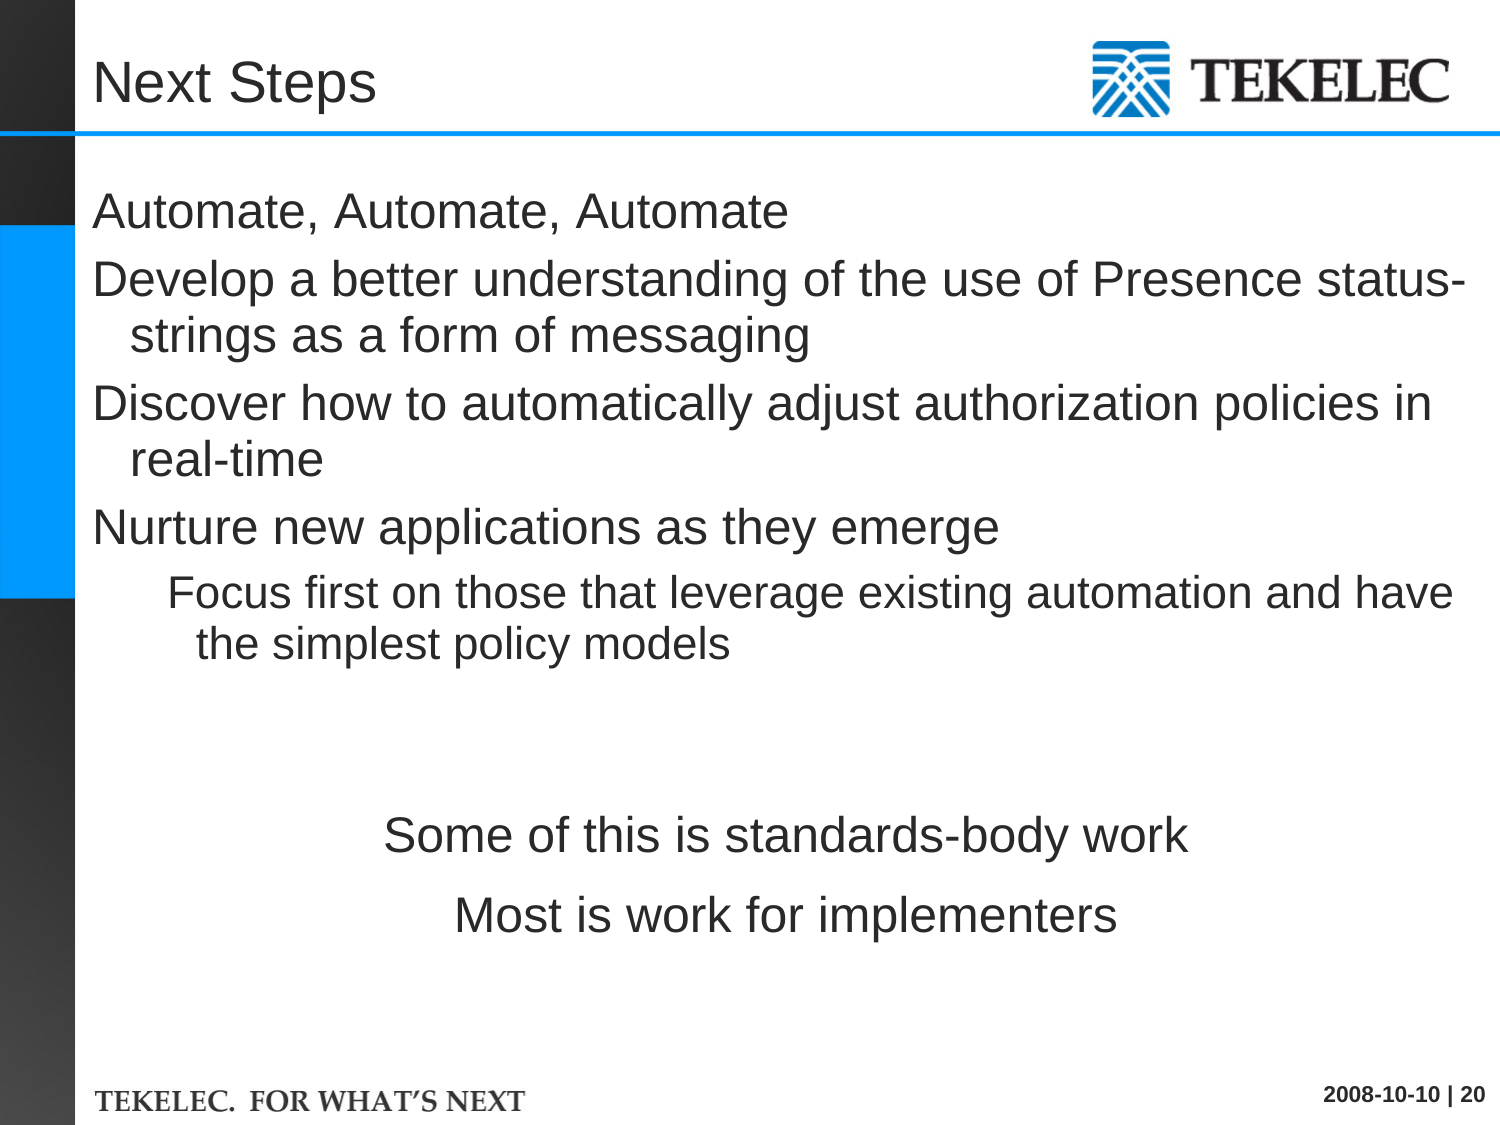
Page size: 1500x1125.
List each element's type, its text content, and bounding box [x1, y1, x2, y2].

picture [0, 0, 1500, 1125]
list Automate, Automate, Automate Develop a better understanding of the use of Presence status-strings as a form of messaging Discover how to automatically adjust authorization policies in real-time Nurture new applications as they emerge Focus first on those that leverage existing automation and have the simplest policy models Some of this is standards-body work Most is work for implementers [92, 183, 1480, 1030]
title Next Steps [92, 15, 1060, 115]
